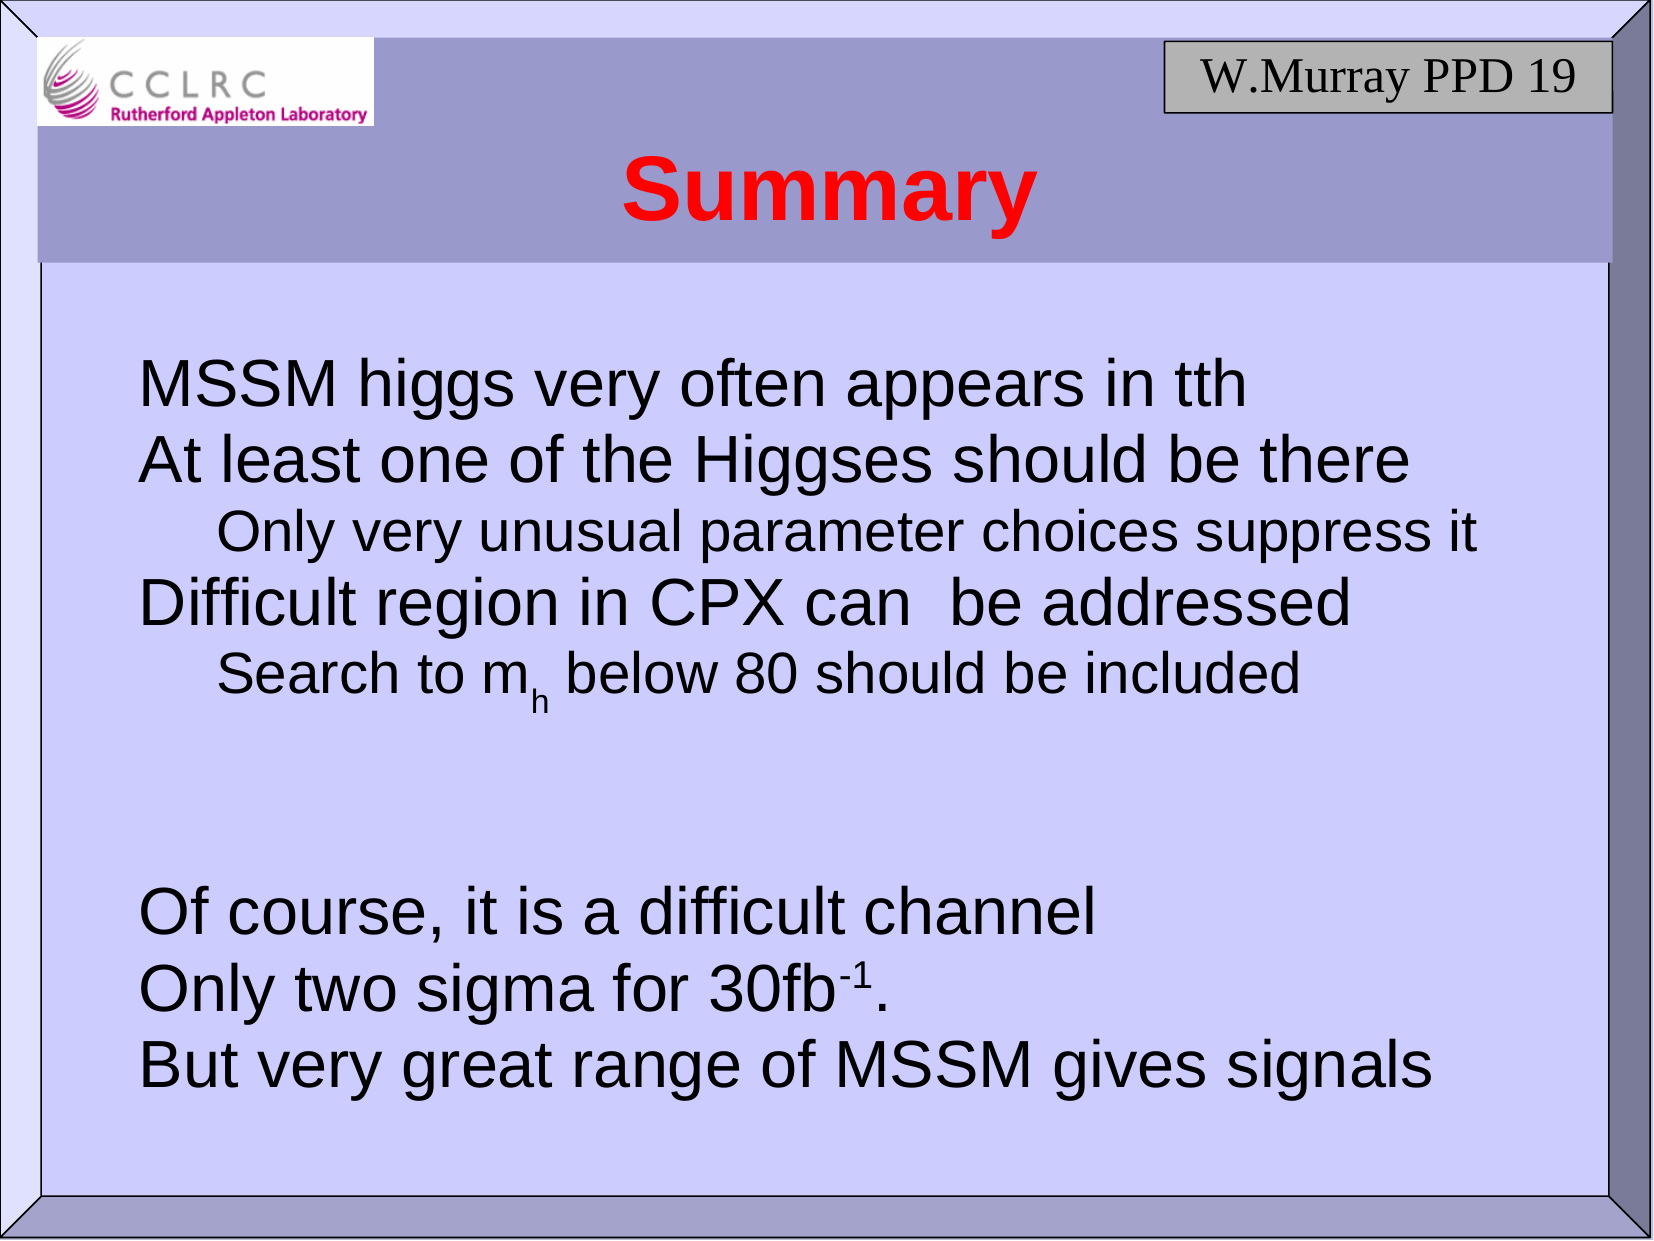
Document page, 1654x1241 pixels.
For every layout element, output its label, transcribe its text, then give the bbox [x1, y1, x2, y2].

picture [37, 37, 374, 126]
title Summary [124, 112, 1537, 263]
list MSSM higgs very often appears in tth At least one of the Higgses should be there Only very unusual parameter choices suppress it Difficult region in CPX can be addressed Search to mh below 80 should be included Of course, it is a difficult channel Only two sigma for 30fb-1. But very great range of MSSM gives signals [121, 344, 1534, 1155]
